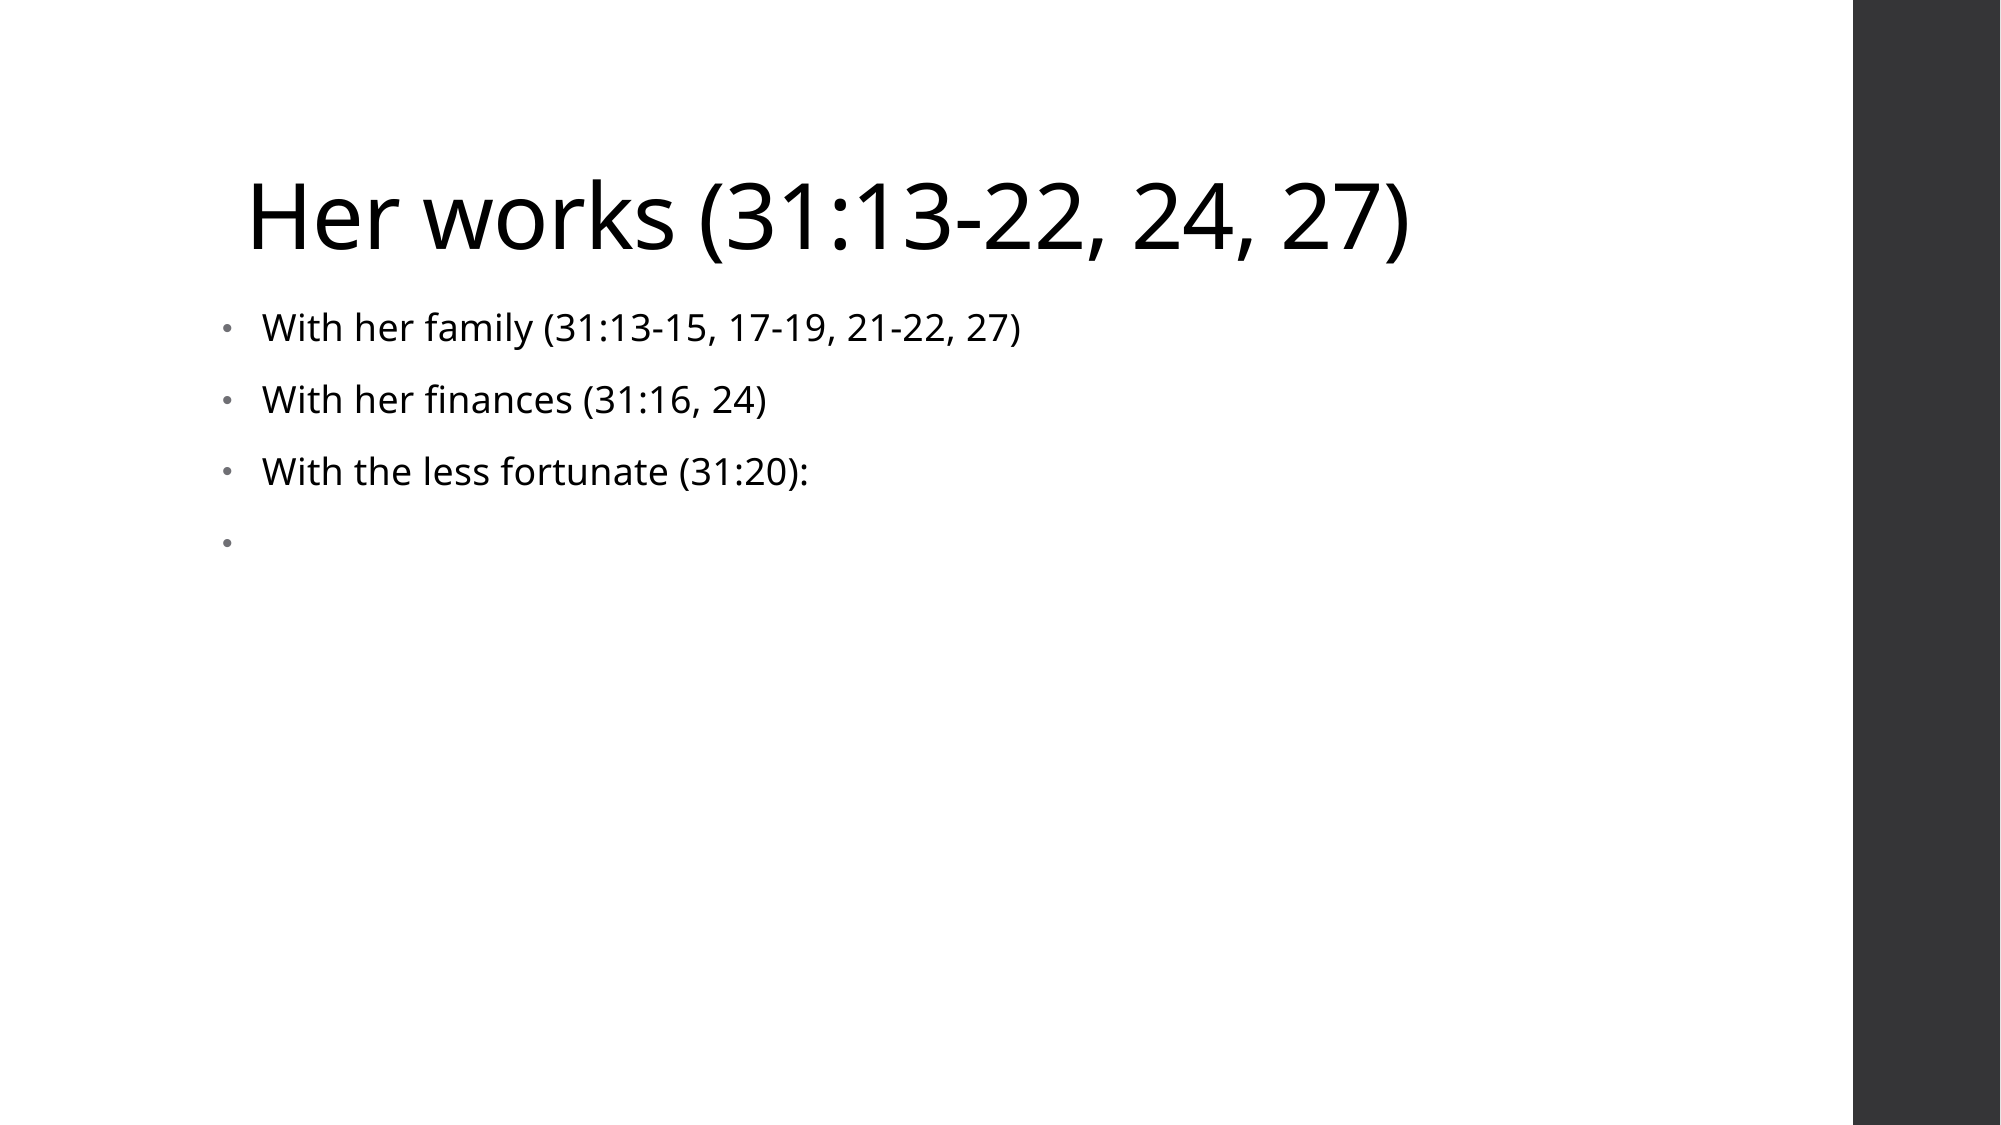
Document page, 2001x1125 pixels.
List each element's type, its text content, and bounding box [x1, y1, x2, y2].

list With her family (31:13-15, 17-19, 21-22, 27) With her finances (31:16, 24) With the less fortunate (31:20): [206, 299, 1617, 1014]
title Her works (31:13-22, 24, 27) [206, 60, 1797, 278]
